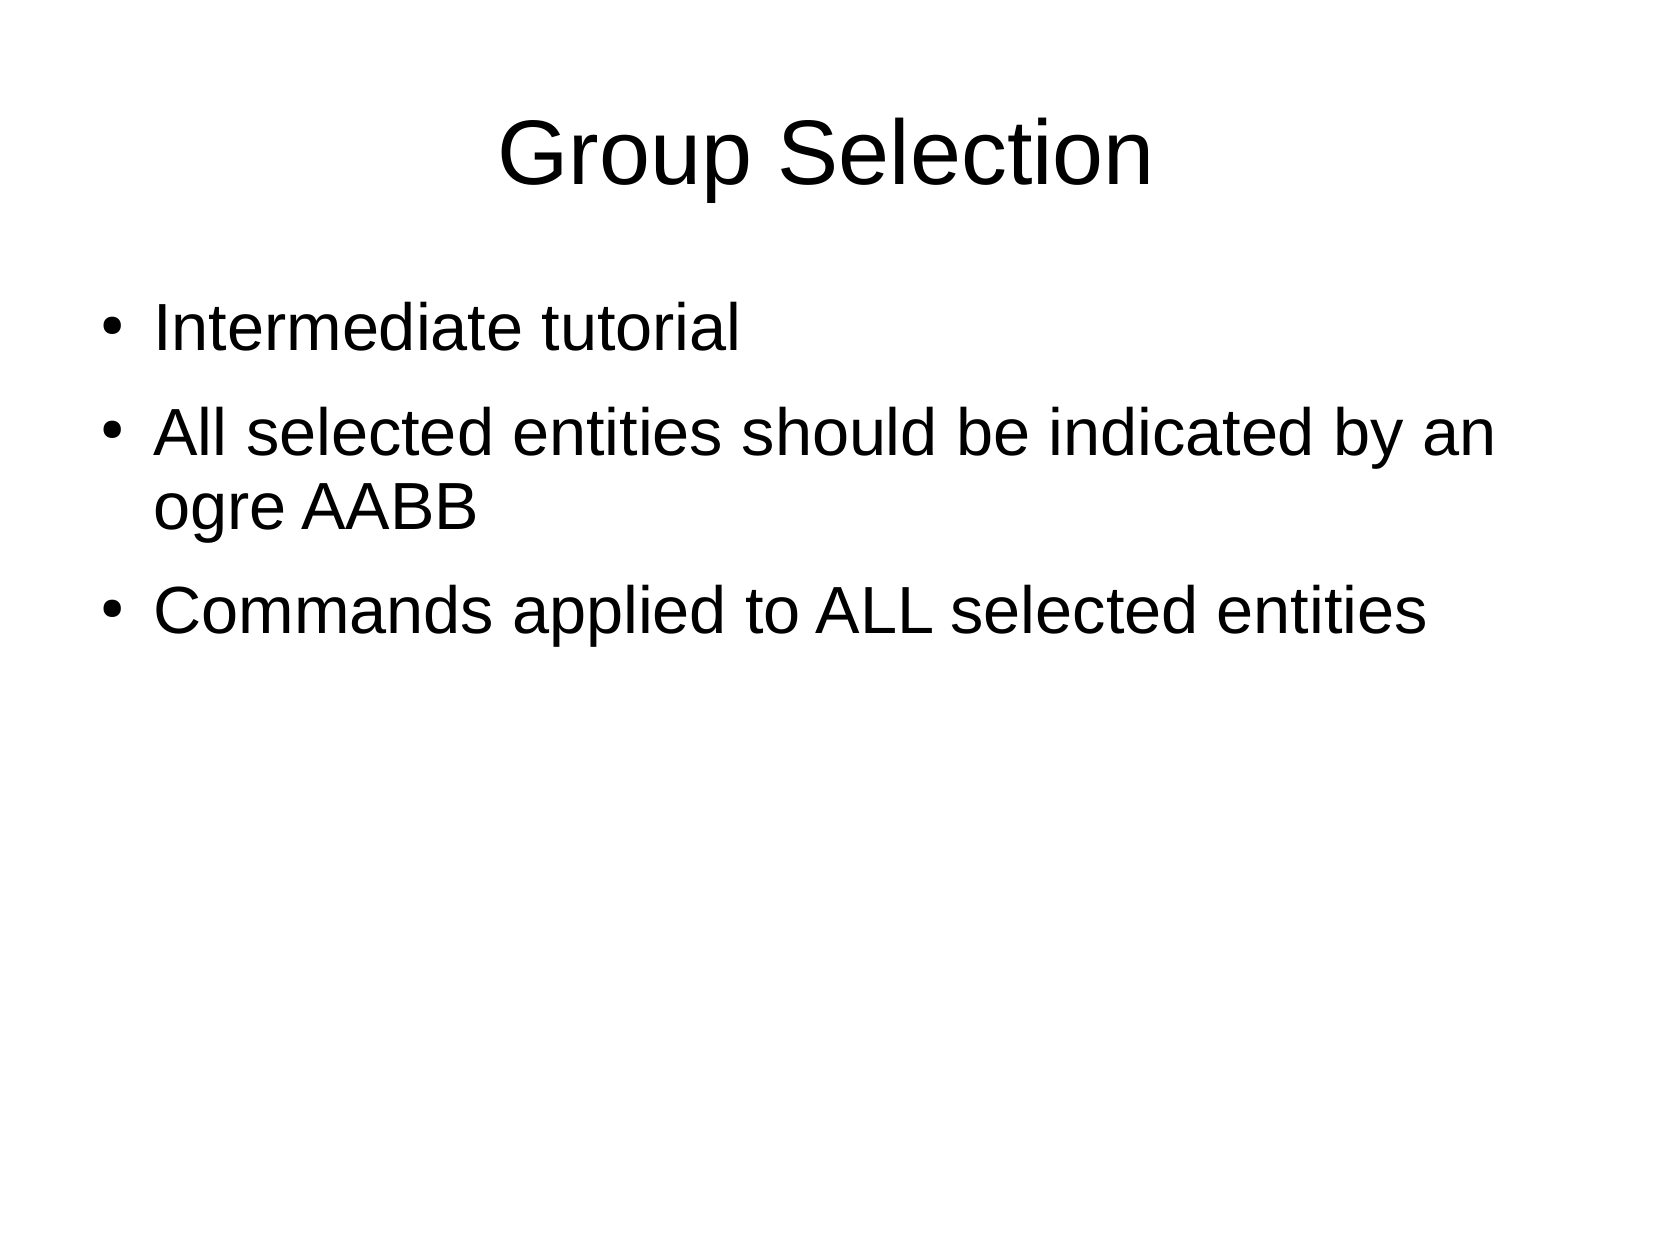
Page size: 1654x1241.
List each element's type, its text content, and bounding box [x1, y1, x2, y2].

title Group Selection [82, 49, 1571, 257]
list Intermediate tutorial All selected entities should be indicated by an ogre AABB Commands applied to ALL selected entities [82, 290, 1571, 1109]
